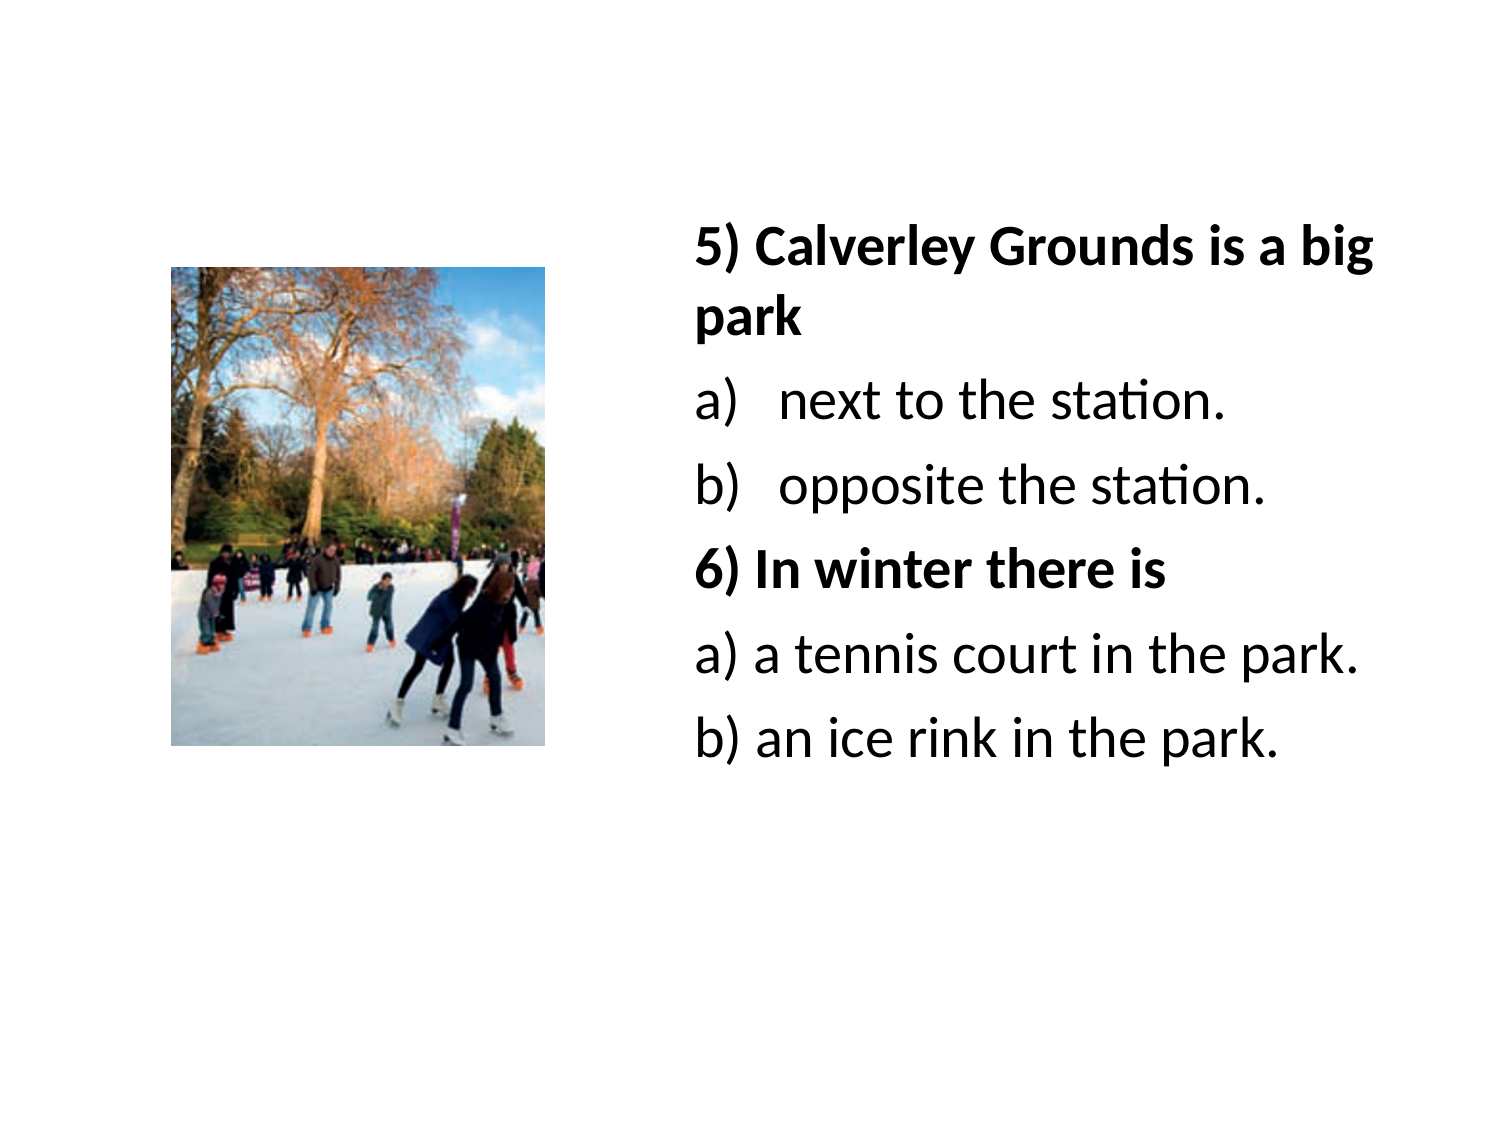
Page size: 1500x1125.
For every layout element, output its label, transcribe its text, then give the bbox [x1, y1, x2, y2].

picture [171, 267, 545, 746]
list 5) Calverley Grounds is a big park next to the station. opposite the station. 6) In winter there is a) a tennis court in the park. b) an ice rink in the park. [679, 30, 1426, 1005]
